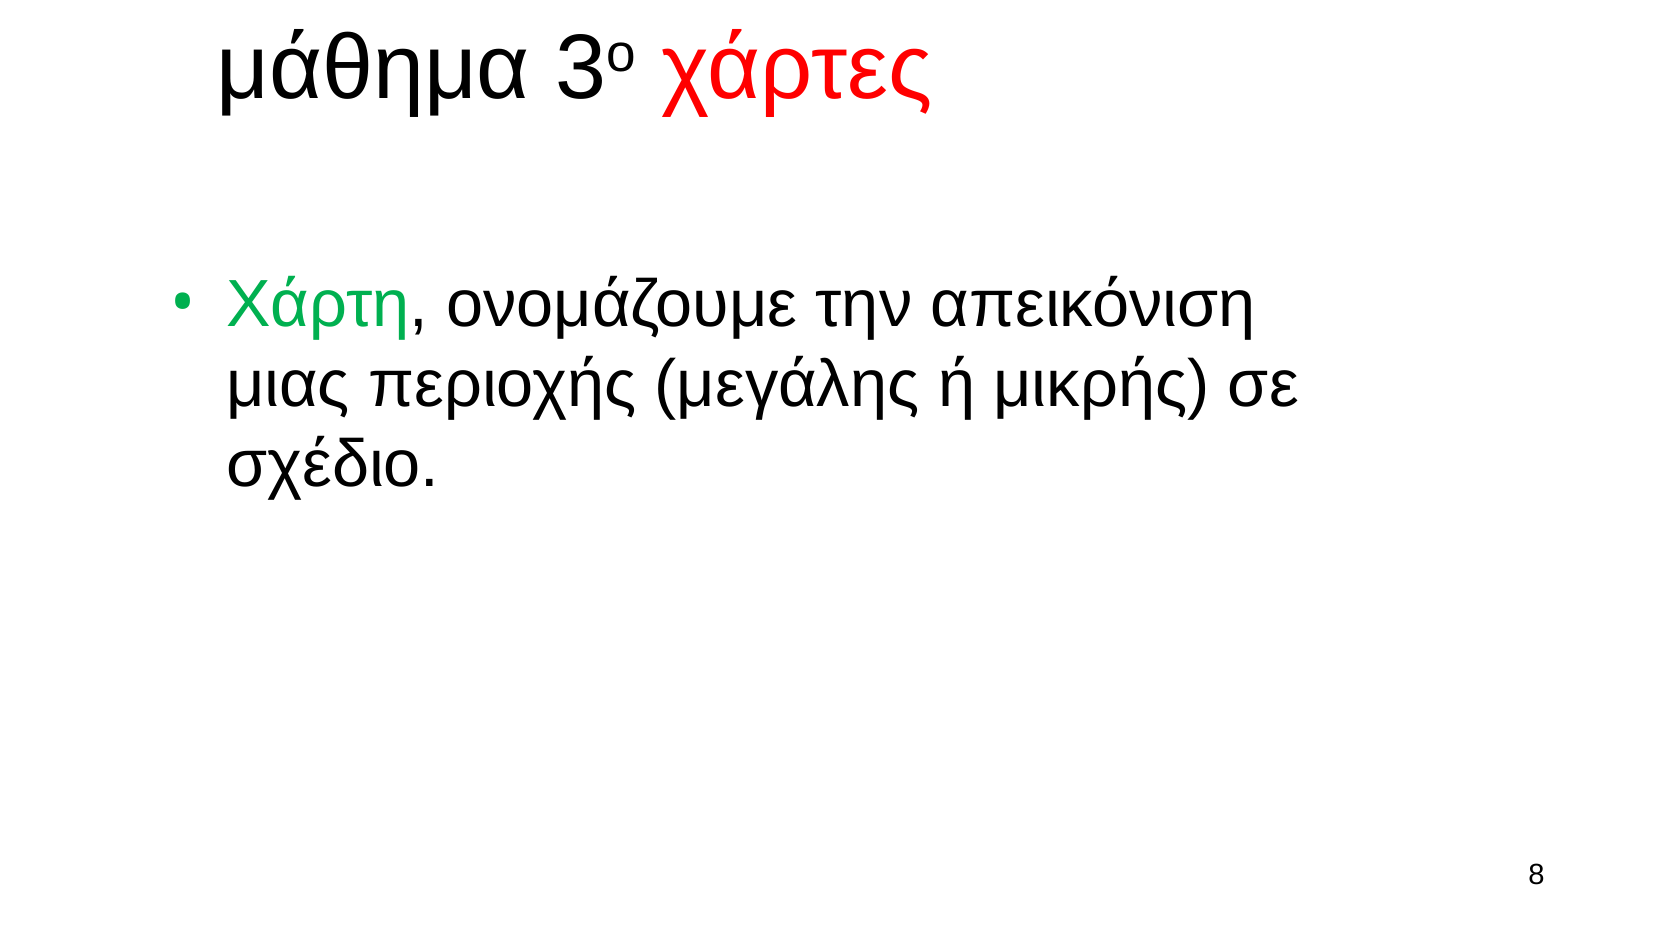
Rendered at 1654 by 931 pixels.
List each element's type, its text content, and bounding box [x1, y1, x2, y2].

list Χάρτη, ονομάζουμε την απεικόνιση μιας περιοχής (μεγάλης ή μικρής) σε σχέδιο. [154, 251, 1383, 572]
text_box <αριθμός> [1214, 847, 1560, 910]
title μάθημα 3ο χάρτες [142, 19, 1176, 125]
